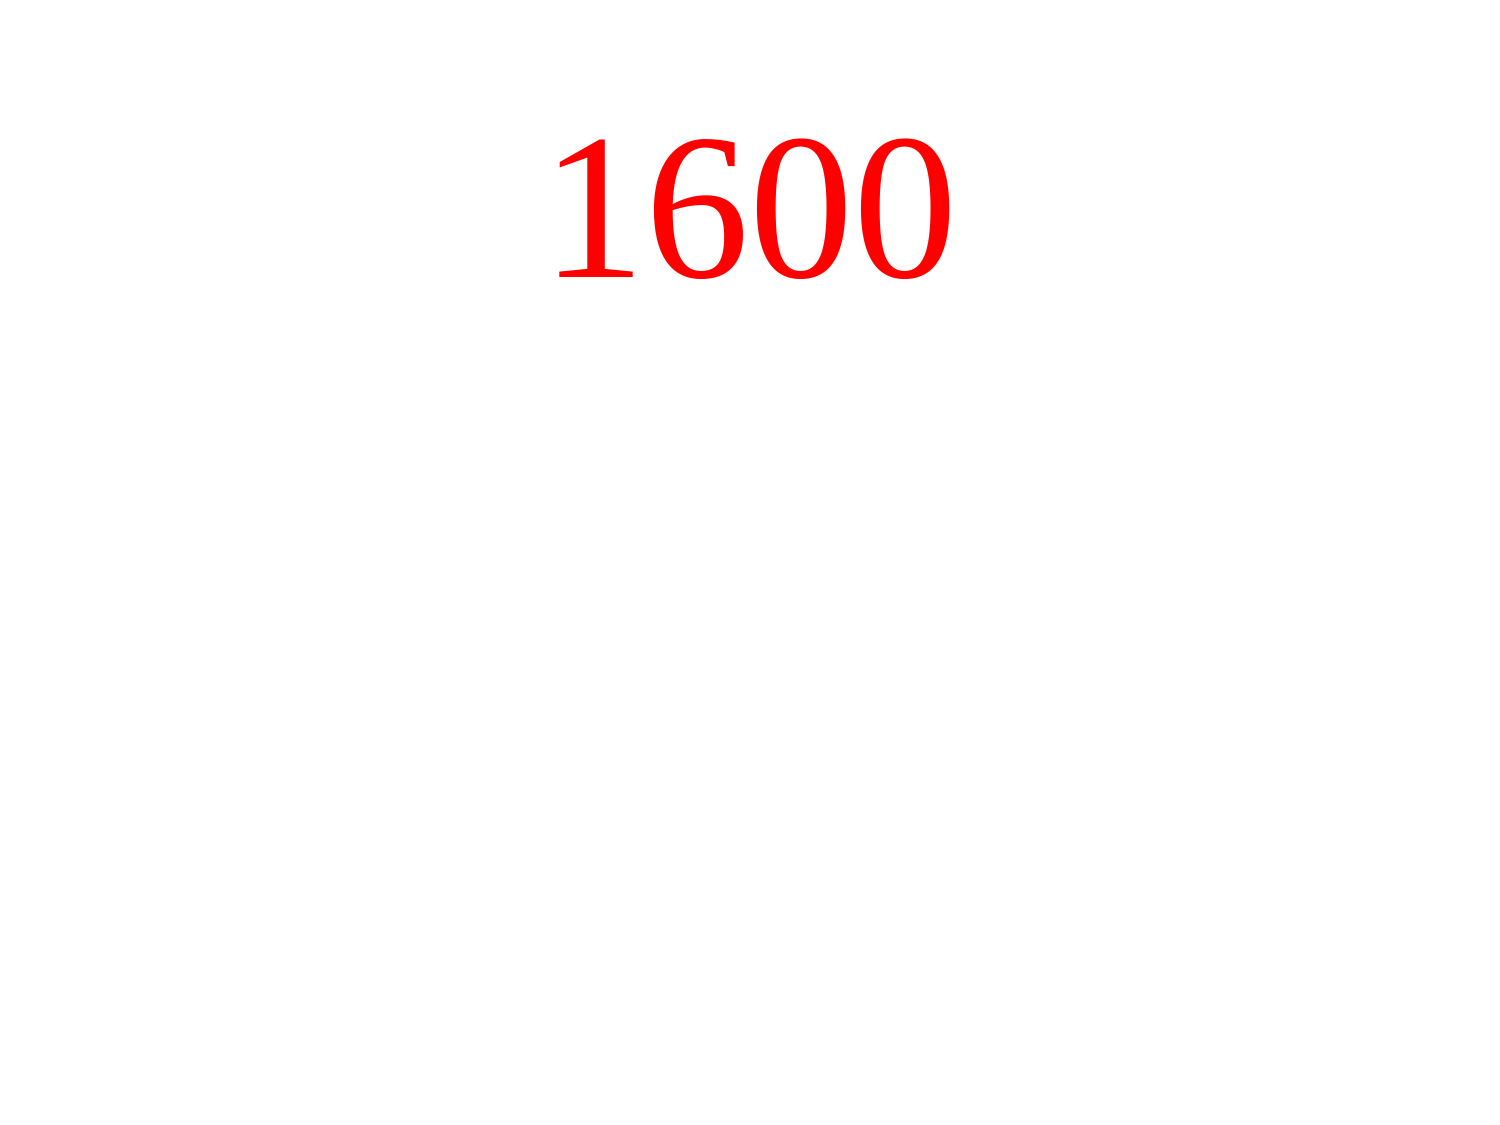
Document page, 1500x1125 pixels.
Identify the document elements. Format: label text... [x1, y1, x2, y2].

title 1600 [112, 61, 1388, 327]
